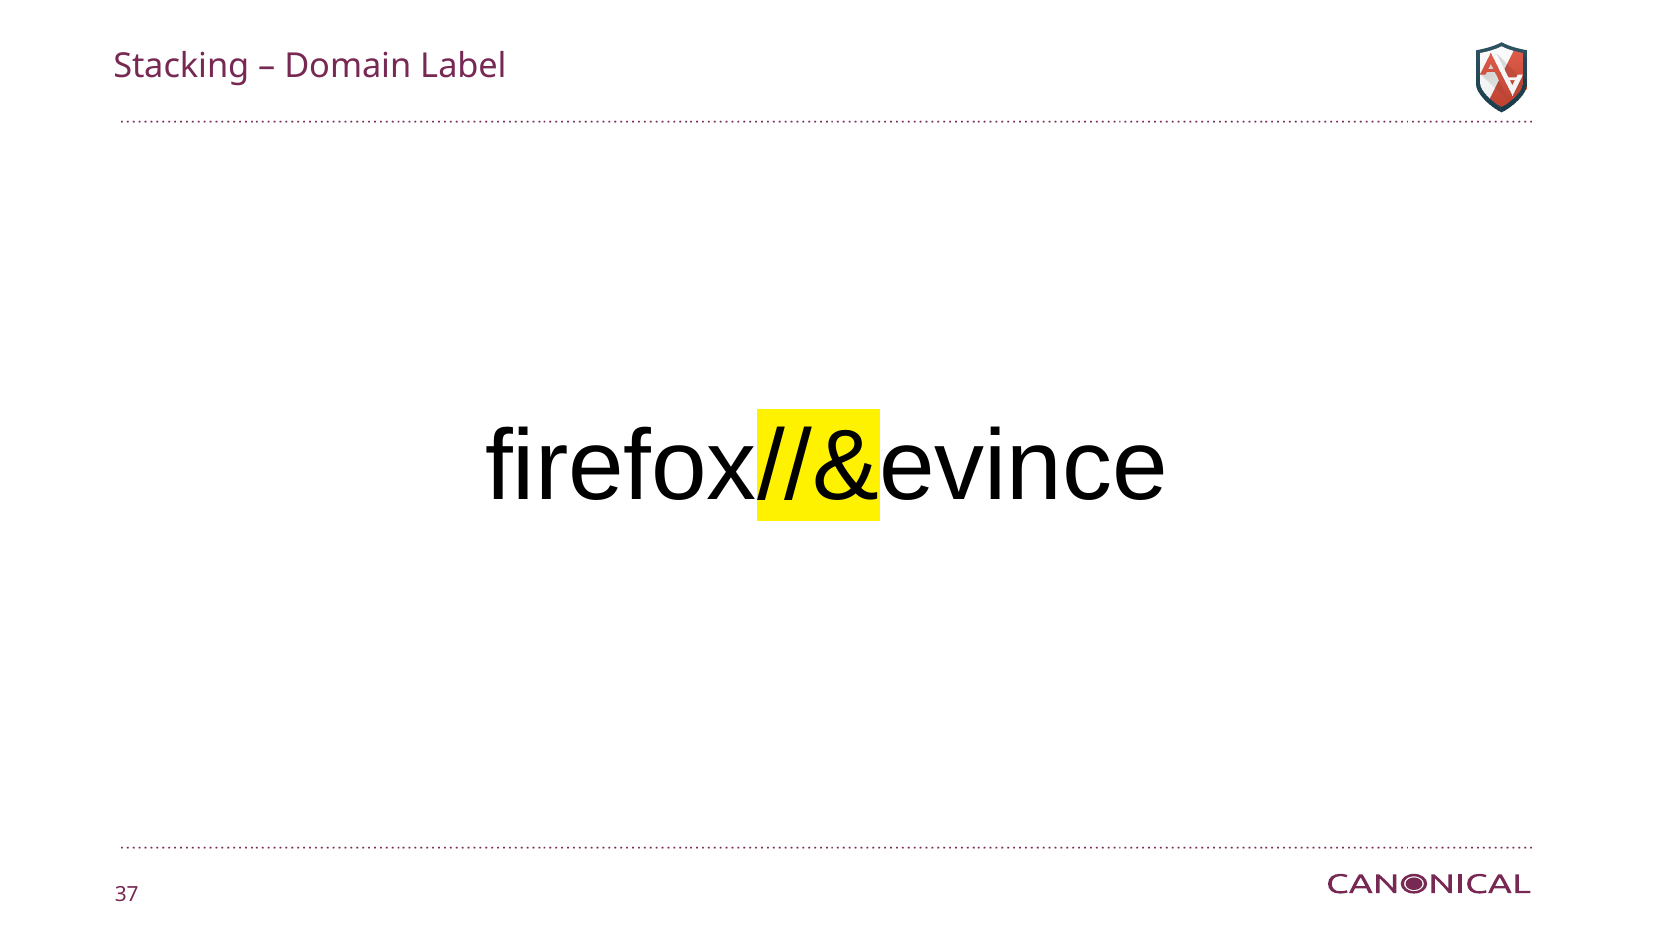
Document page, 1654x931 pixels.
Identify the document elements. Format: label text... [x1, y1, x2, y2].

title Stacking – Domain Label [113, 48, 1382, 81]
picture [111, 33, 1546, 124]
picture [111, 845, 1533, 851]
text_box firefox//&evince [470, 401, 1184, 529]
